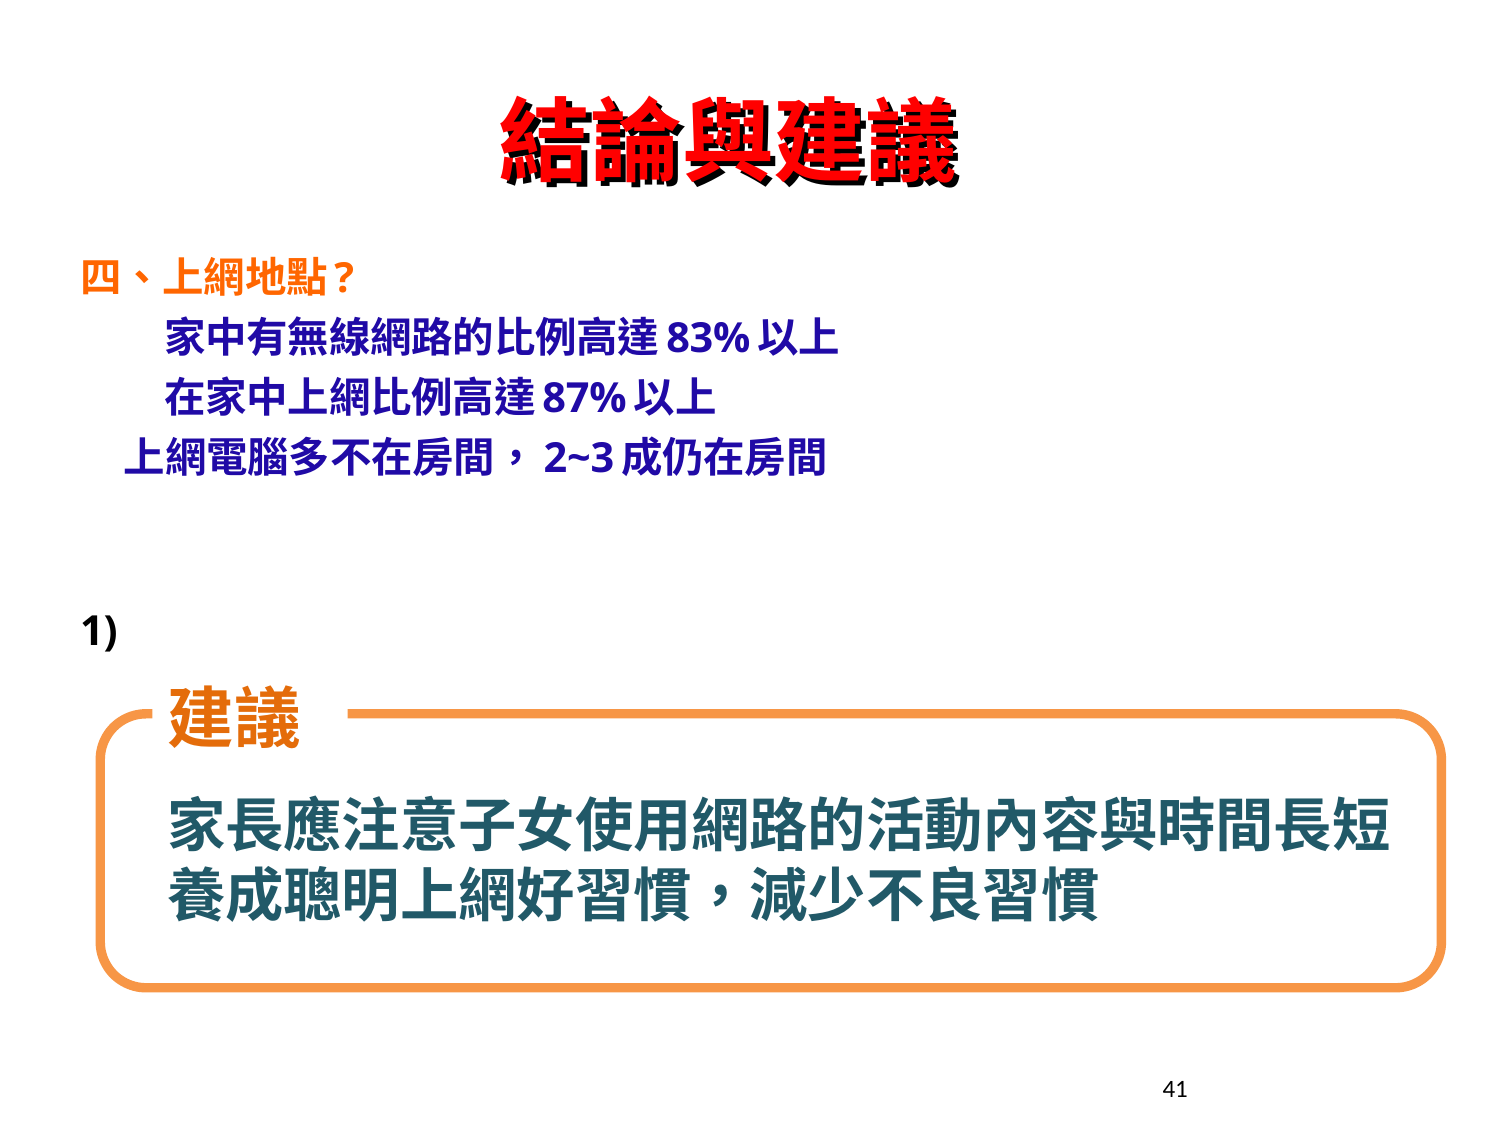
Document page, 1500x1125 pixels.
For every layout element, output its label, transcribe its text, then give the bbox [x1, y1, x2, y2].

text_box 建議 [152, 668, 348, 745]
text_box 41 [1147, 1065, 1498, 1125]
title 結論與建議 [53, 44, 1404, 232]
list 四、上網地點? 家中有無線網路的比例高達83%以上 在家中上網比例高達87%以上 上網電腦多不在房間，2~3成仍在房間 [64, 243, 1461, 598]
text_box [100, 713, 1442, 988]
text_box 家長應注意子女使用網路的活動內容與時間長短 養成聰明上網好習慣，減少不良習慣 [152, 781, 1430, 938]
